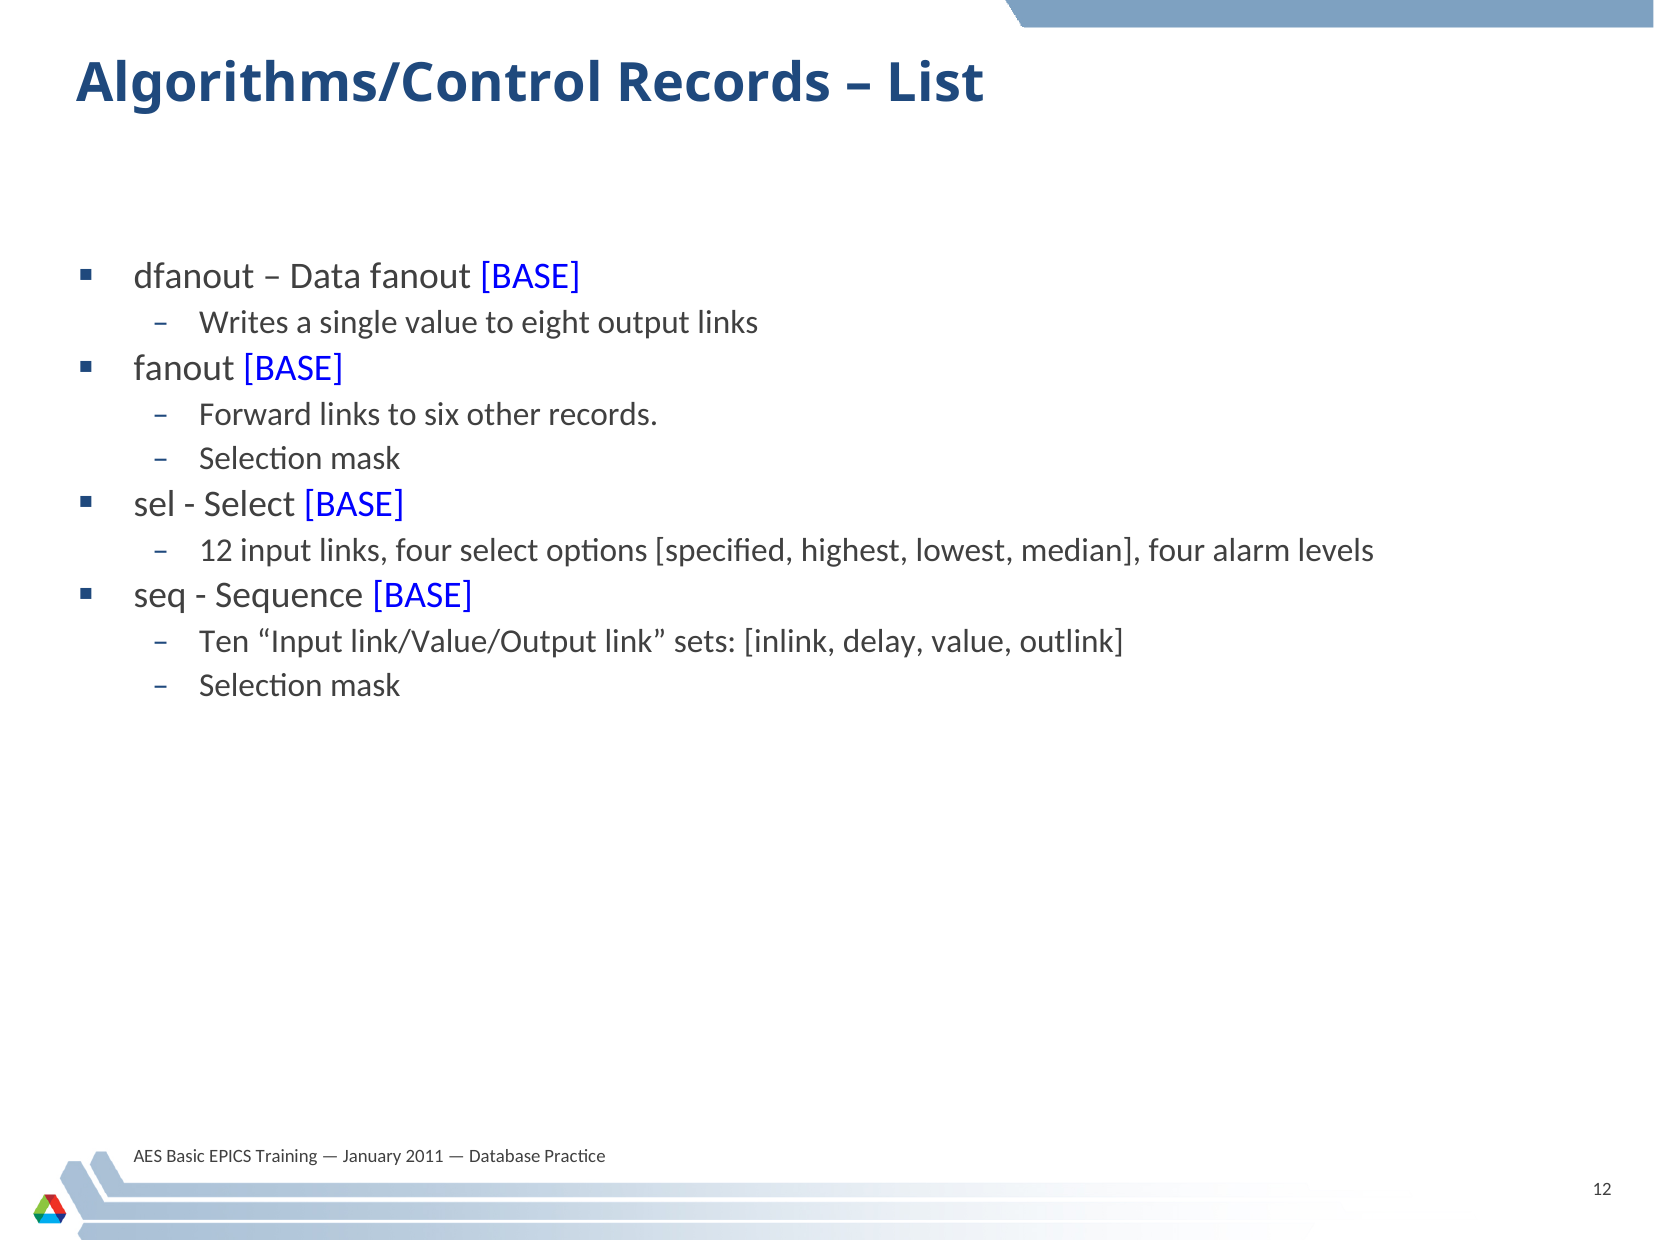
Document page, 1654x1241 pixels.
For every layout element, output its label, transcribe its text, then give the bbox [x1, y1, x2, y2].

list dfanout – Data fanout [BASE] Writes a single value to eight output links fanout [BASE] Forward links to six other records. Selection mask sel - Select [BASE] 12 input links, four select options [specified, highest, lowest, median], four alarm levels seq - Sequence [BASE] Ten “Input link/Value/Output link” sets: [inlink, delay, value, outlink] Selection mask [62, 253, 1498, 858]
title Algorithms/Control Records – List [61, 51, 1500, 123]
picture [0, 1143, 1654, 1240]
picture [0, 0, 1654, 29]
